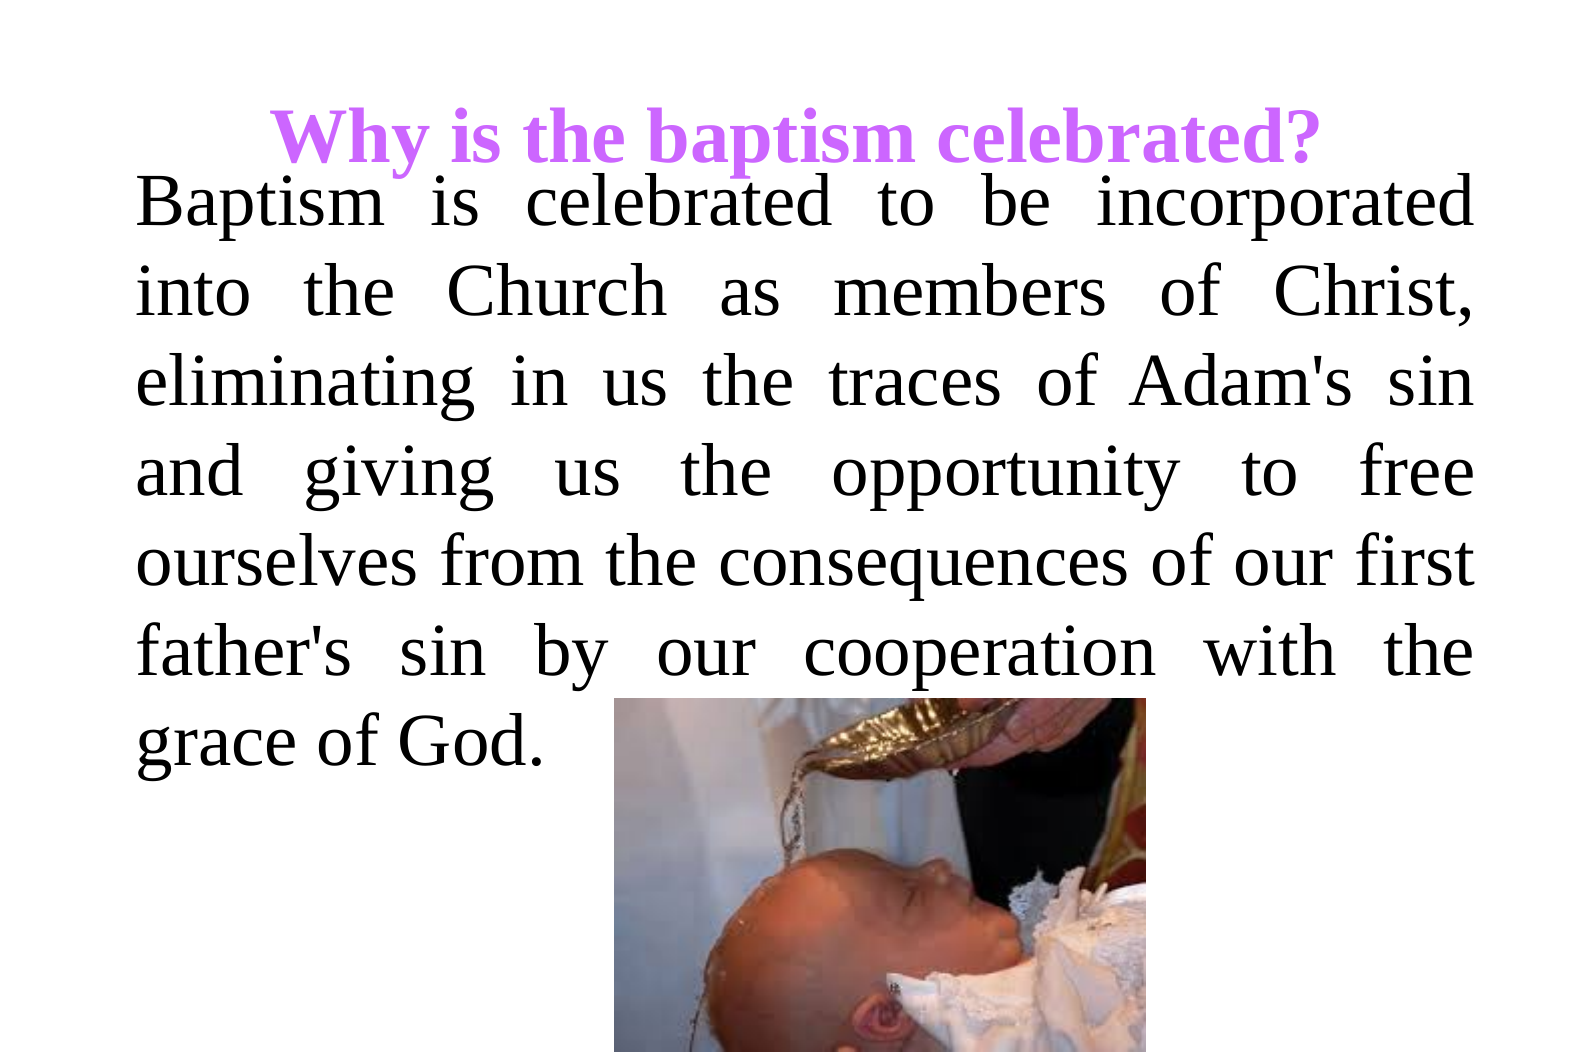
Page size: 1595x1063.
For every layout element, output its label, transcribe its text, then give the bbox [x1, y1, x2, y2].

picture [614, 699, 1146, 1052]
title Why is the baptism celebrated? [79, 4, 1515, 259]
subtitle Baptism is celebrated to be incorporated into the Church as members of Christ, eliminating in us the traces of Adam's sin and giving us the opportunity to free ourselves from the consequences of our first father's sin by our cooperation with the grace of God. [135, 141, 1477, 789]
